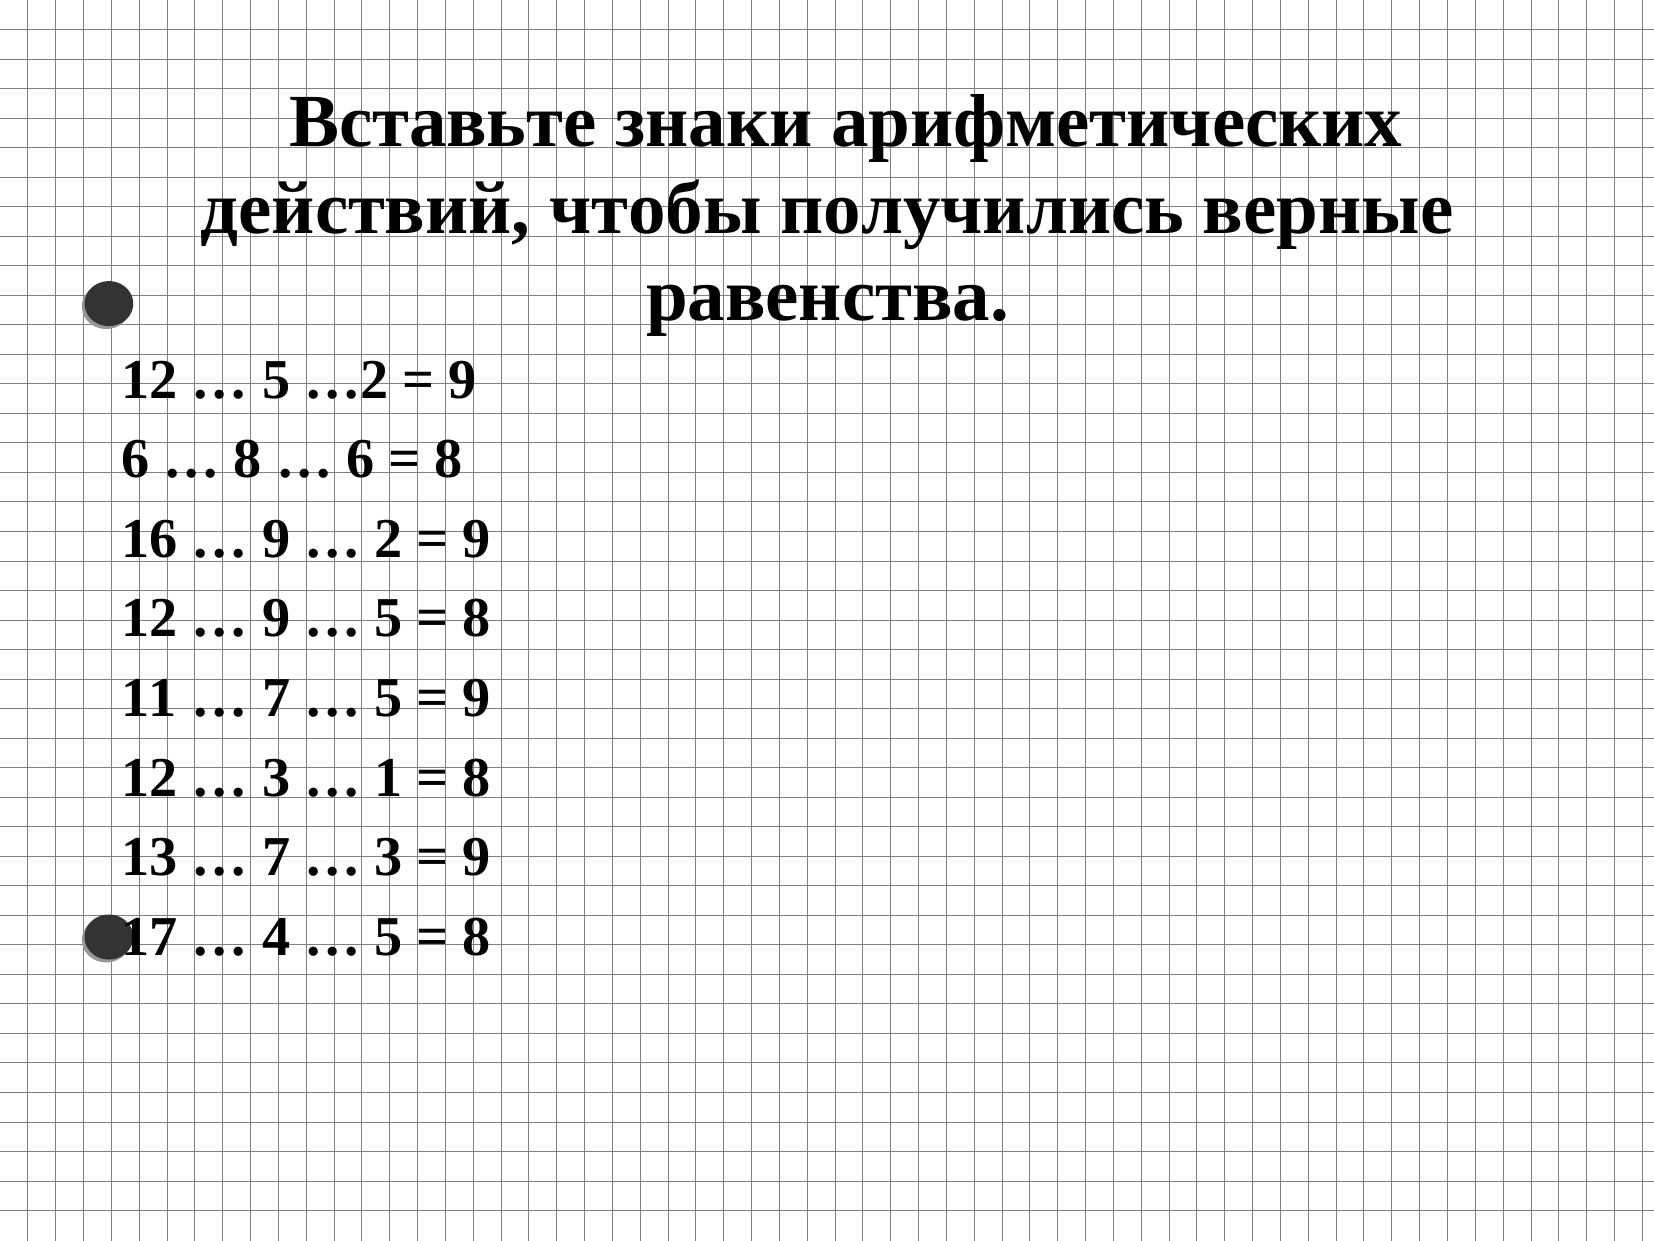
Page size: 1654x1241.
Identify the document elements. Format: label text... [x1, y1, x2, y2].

title Вставьте знаки арифметических действий, чтобы получились верные равенства. [121, 77, 1534, 336]
list 12 … 5 …2 = 9 6 … 8 … 6 = 8 16 … 9 … 2 = 9 12 … 9 … 5 = 8 11 … 7 … 5 = 9 12 … 3 … 1 = 8 13 … 7 … 3 = 9 17 … 4 … 5 = 8 [121, 344, 1534, 1241]
